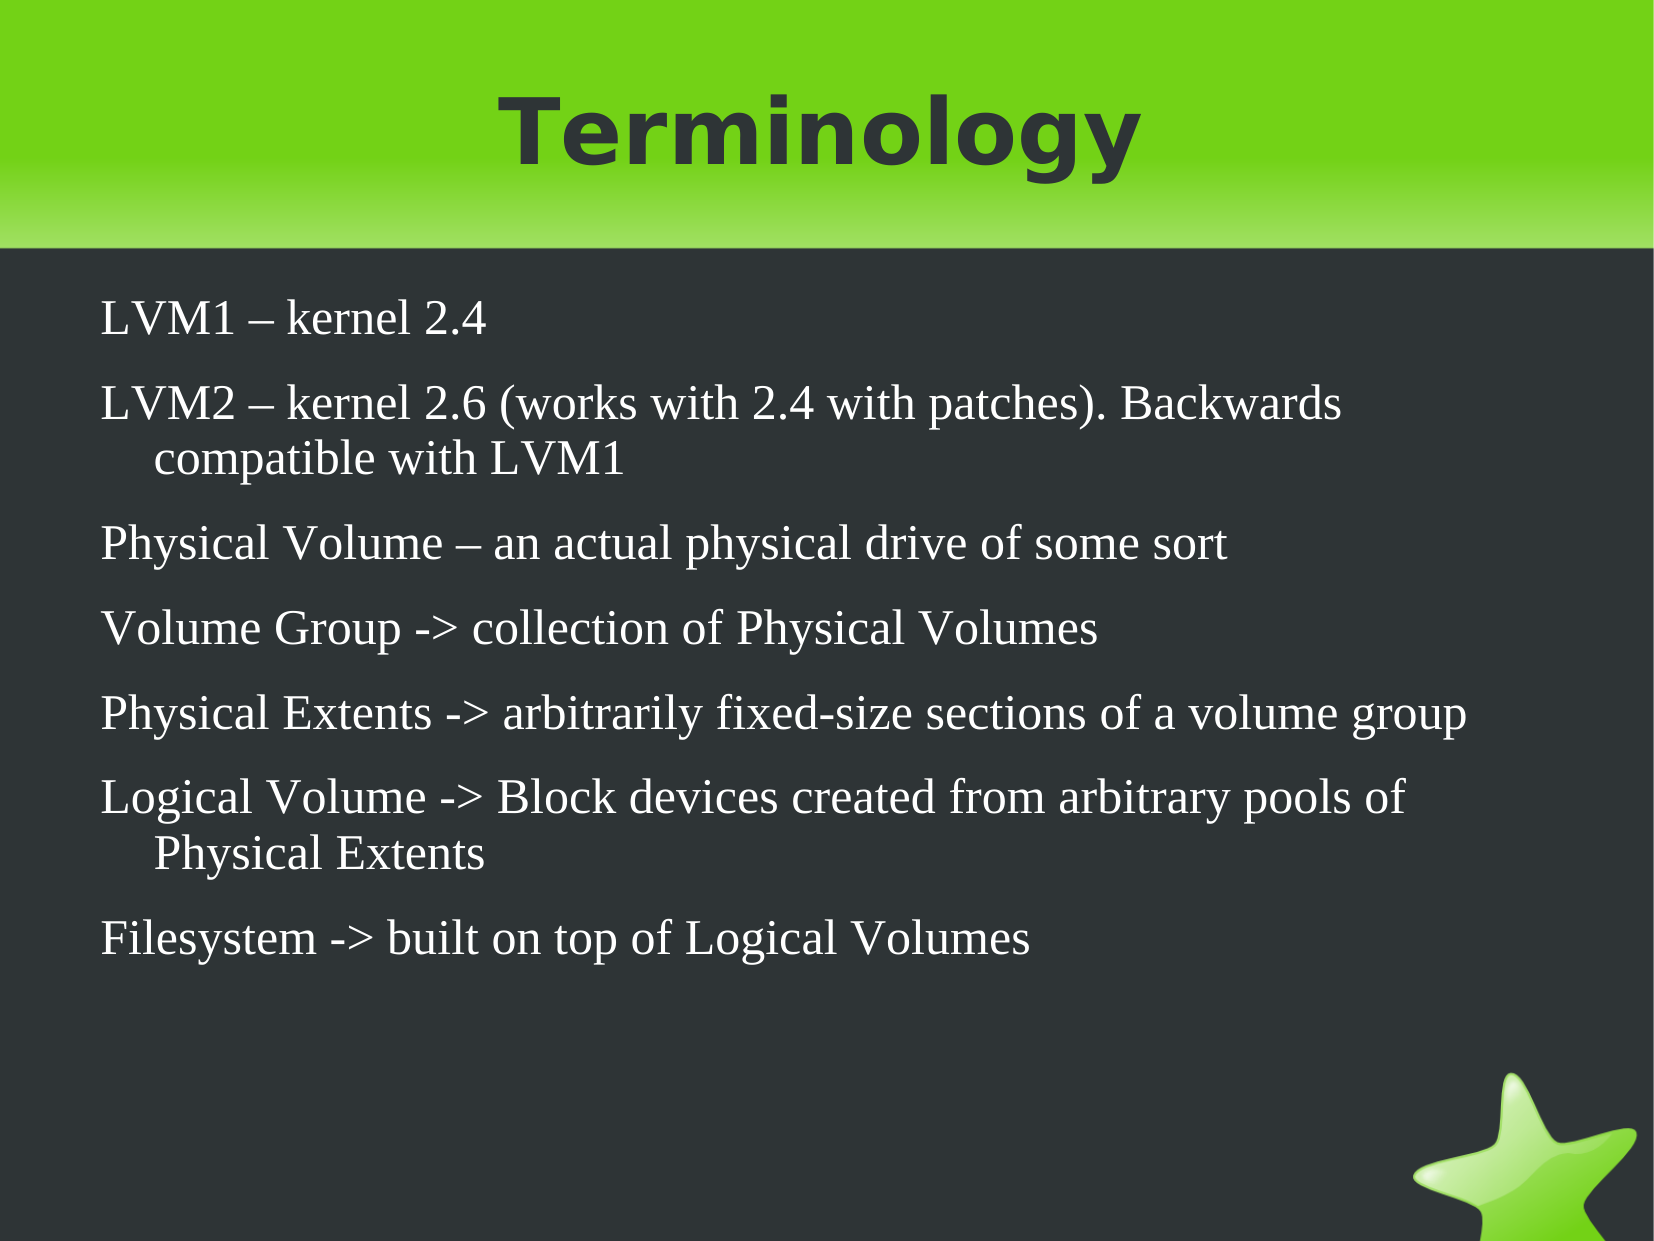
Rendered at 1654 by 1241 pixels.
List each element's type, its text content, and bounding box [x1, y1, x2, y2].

picture [0, 0, 1654, 1241]
list LVM1 – kernel 2.4 LVM2 – kernel 2.6 (works with 2.4 with patches). Backwards compatible with LVM1 Physical Volume – an actual physical drive of some sort Volume Group -> collection of Physical Volumes Physical Extents -> arbitrarily fixed-size sections of a volume group Logical Volume -> Block devices created from arbitrary pools of Physical Extents Filesystem -> built on top of Logical Volumes [82, 290, 1571, 1094]
title Terminology [76, 36, 1565, 229]
